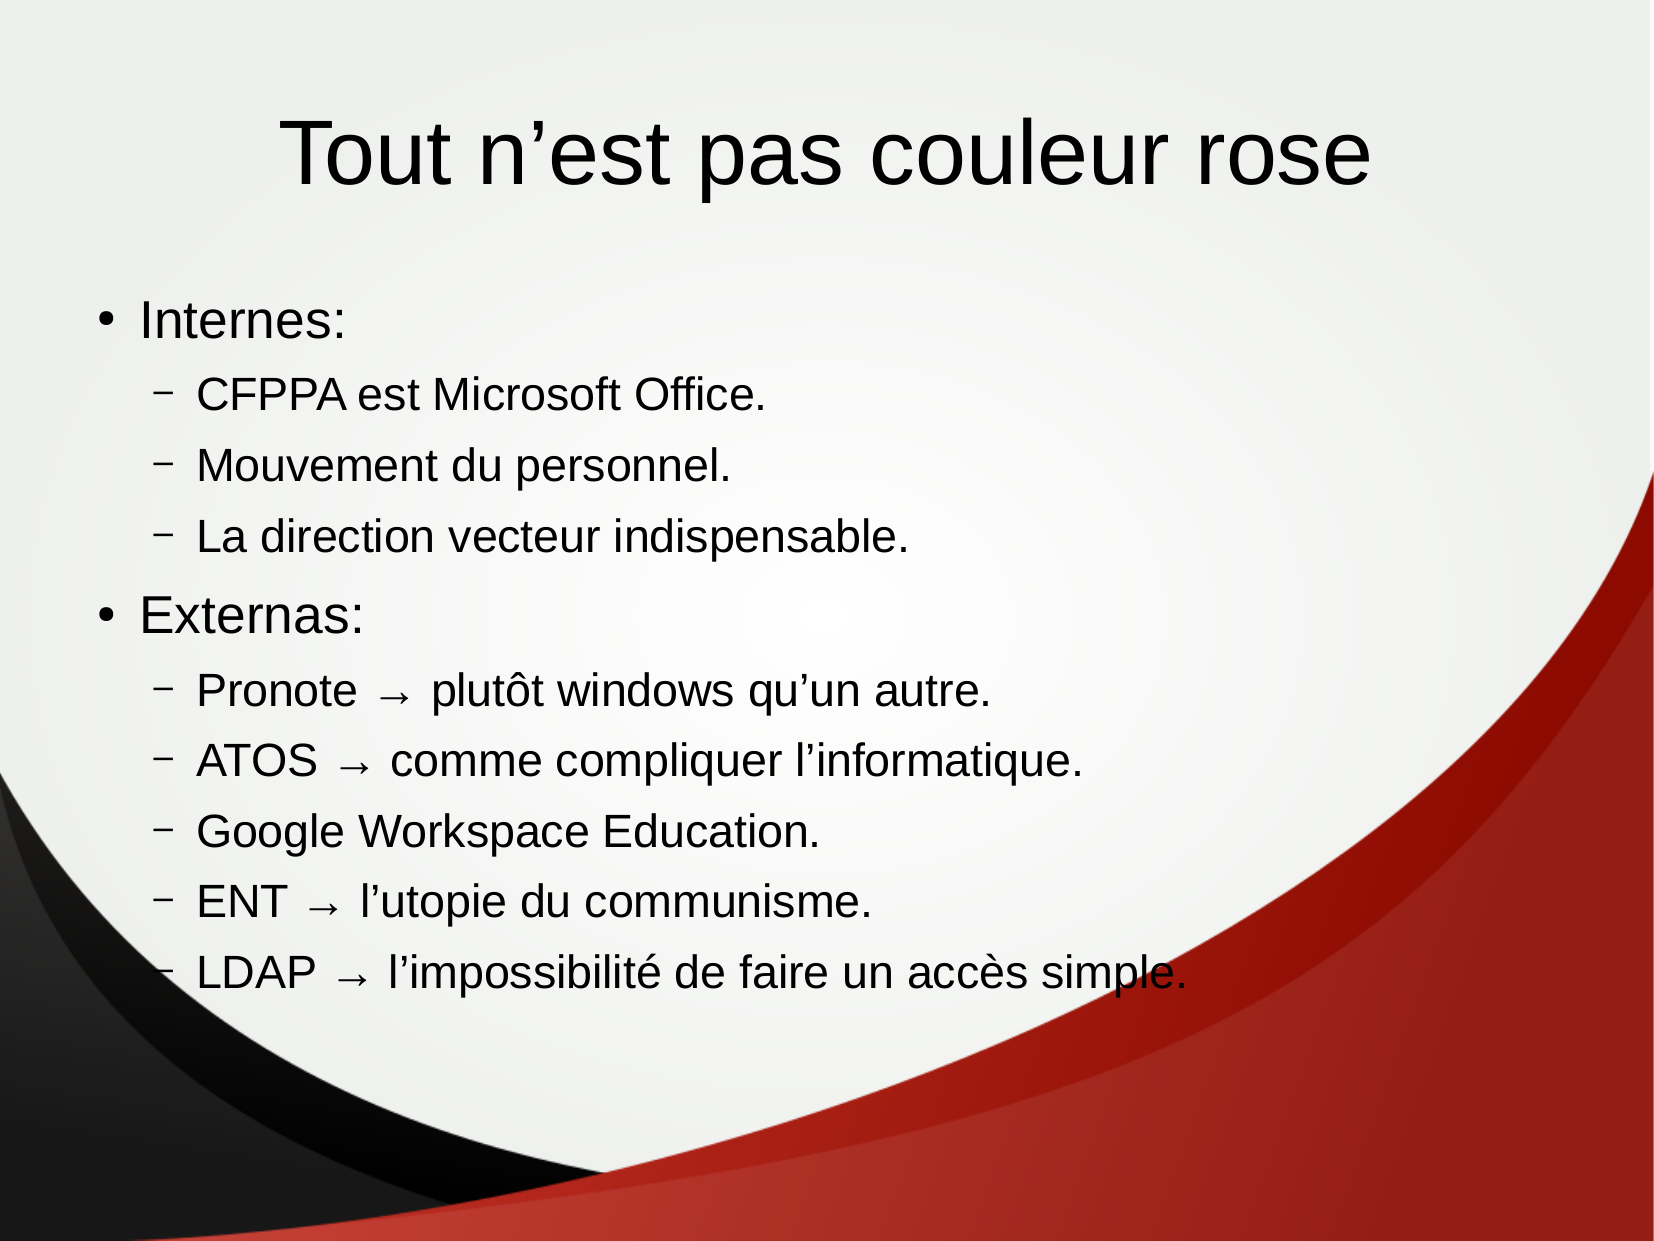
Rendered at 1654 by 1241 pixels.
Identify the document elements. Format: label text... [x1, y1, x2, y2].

picture [0, 0, 1654, 1241]
title Tout n’est pas couleur rose [82, 49, 1571, 257]
list Internes: CFPPA est Microsoft Office. Mouvement du personnel. La direction vecteur indispensable. Externas: Pronote → plutôt windows qu’un autre. ATOS → comme compliquer l’informatique. Google Workspace Education. ENT → l’utopie du communisme. LDAP → l’impossibilité de faire un accès simple. [82, 290, 1571, 1010]
